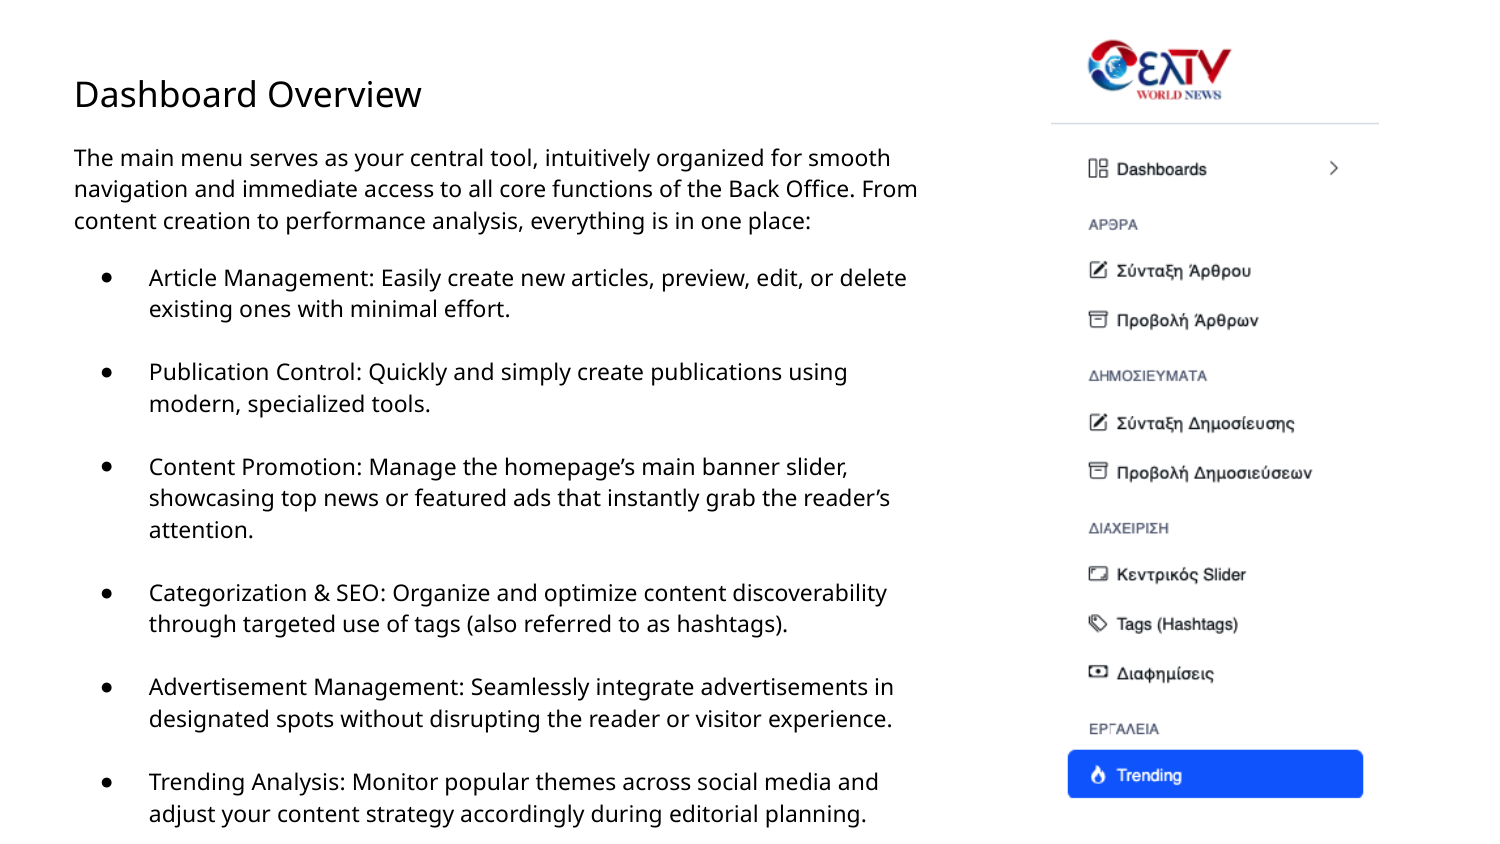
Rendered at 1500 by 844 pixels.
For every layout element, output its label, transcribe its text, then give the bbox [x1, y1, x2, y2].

picture [1051, 24, 1379, 819]
text_box Dashboard Overview The main menu serves as your central tool, intuitively organized for smooth navigation and immediate access to all core functions of the Back Office. From content creation to performance analysis, everything is in one place: Article Management: Easily create new articles, preview, edit, or delete existing ones with minimal effort. Publication Control: Quickly and simply create publications using modern, specialized tools. Content Promotion: Manage the homepage’s main banner slider, showcasing top news or featured ads that instantly grab the reader’s attention. Categorization & SEO: Organize and optimize content discoverability through targeted use of tags (also referred to as hashtags). Advertisement Management: Seamlessly integrate advertisements in designated spots without disrupting the reader or visitor experience. Trending Analysis: Monitor popular themes across social media and adjust your content strategy accordingly during editorial planning. [58, 50, 945, 842]
